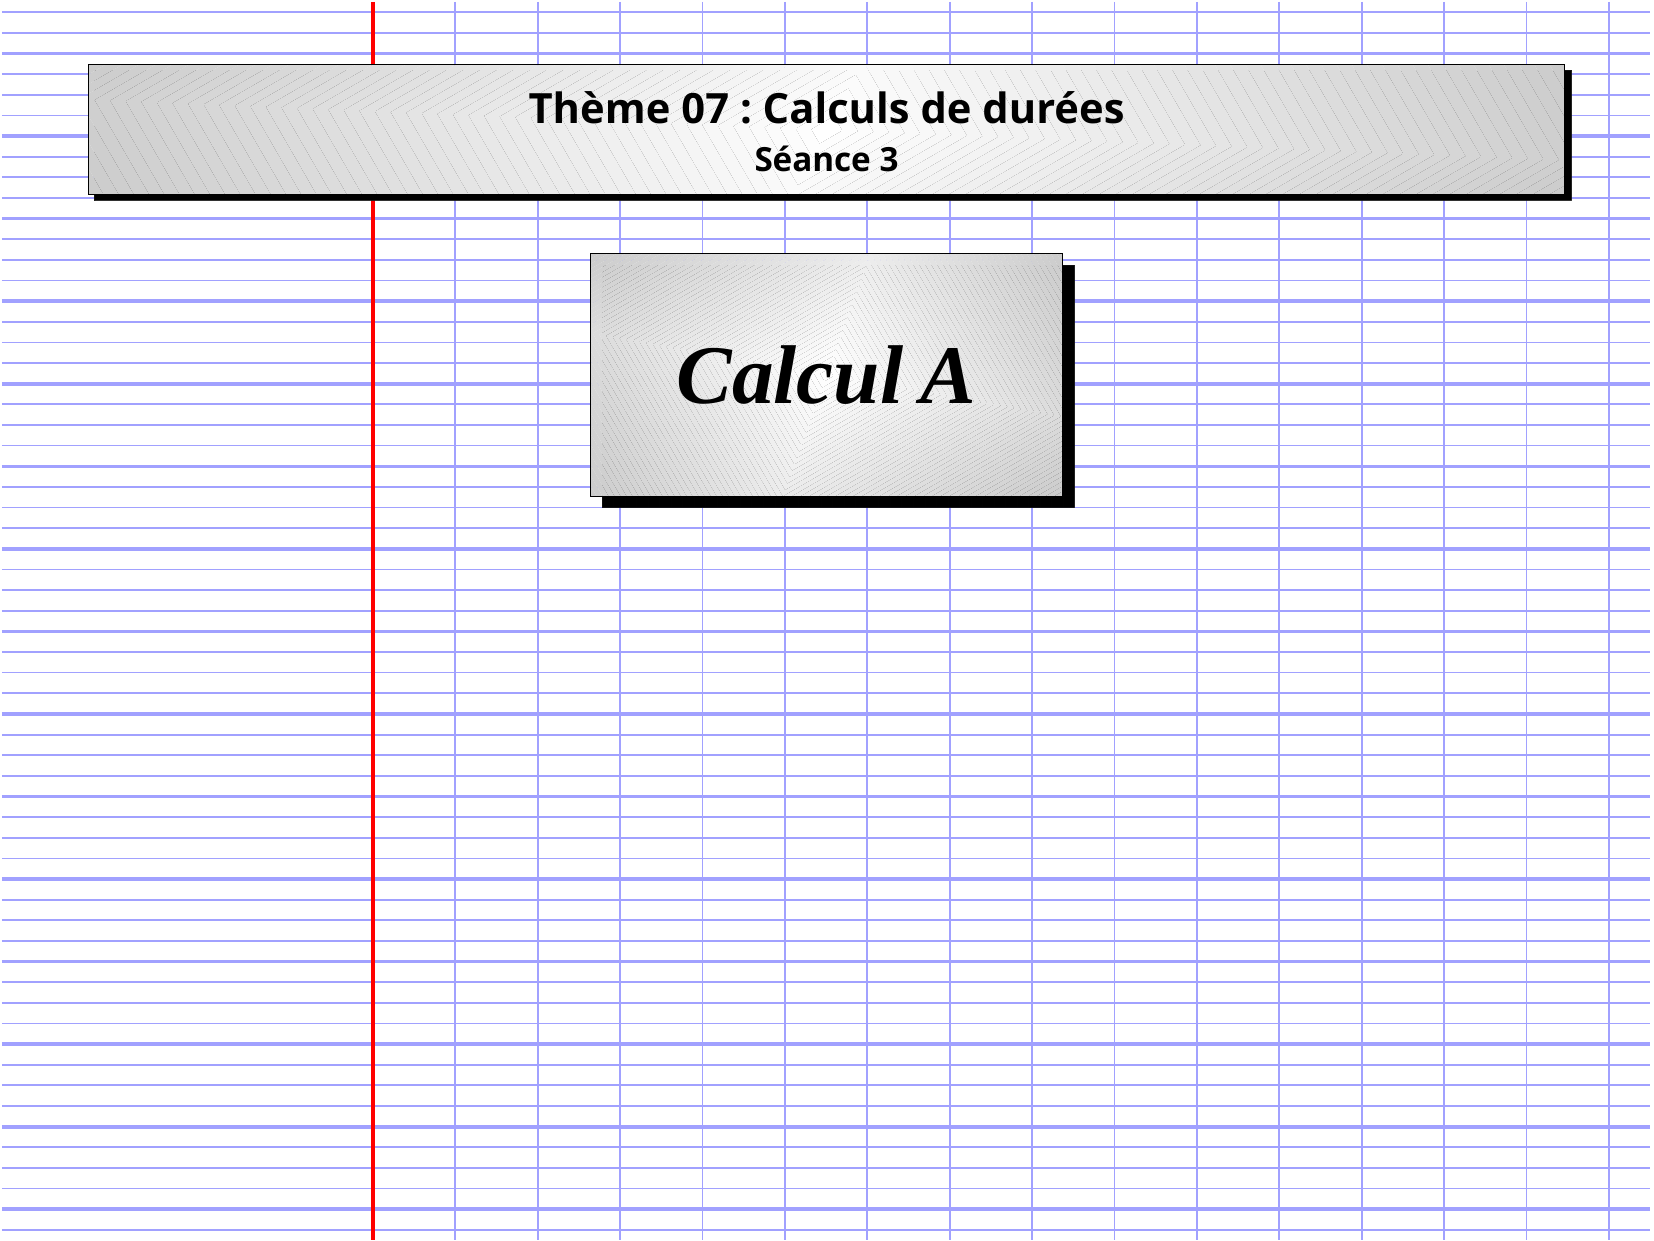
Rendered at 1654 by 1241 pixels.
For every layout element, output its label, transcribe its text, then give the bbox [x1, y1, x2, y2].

picture [0, 0, 1654, 1241]
text_box Calcul A [590, 253, 1063, 497]
text_box Thème 07 : Calculs de durées Séance 3 [88, 64, 1565, 195]
